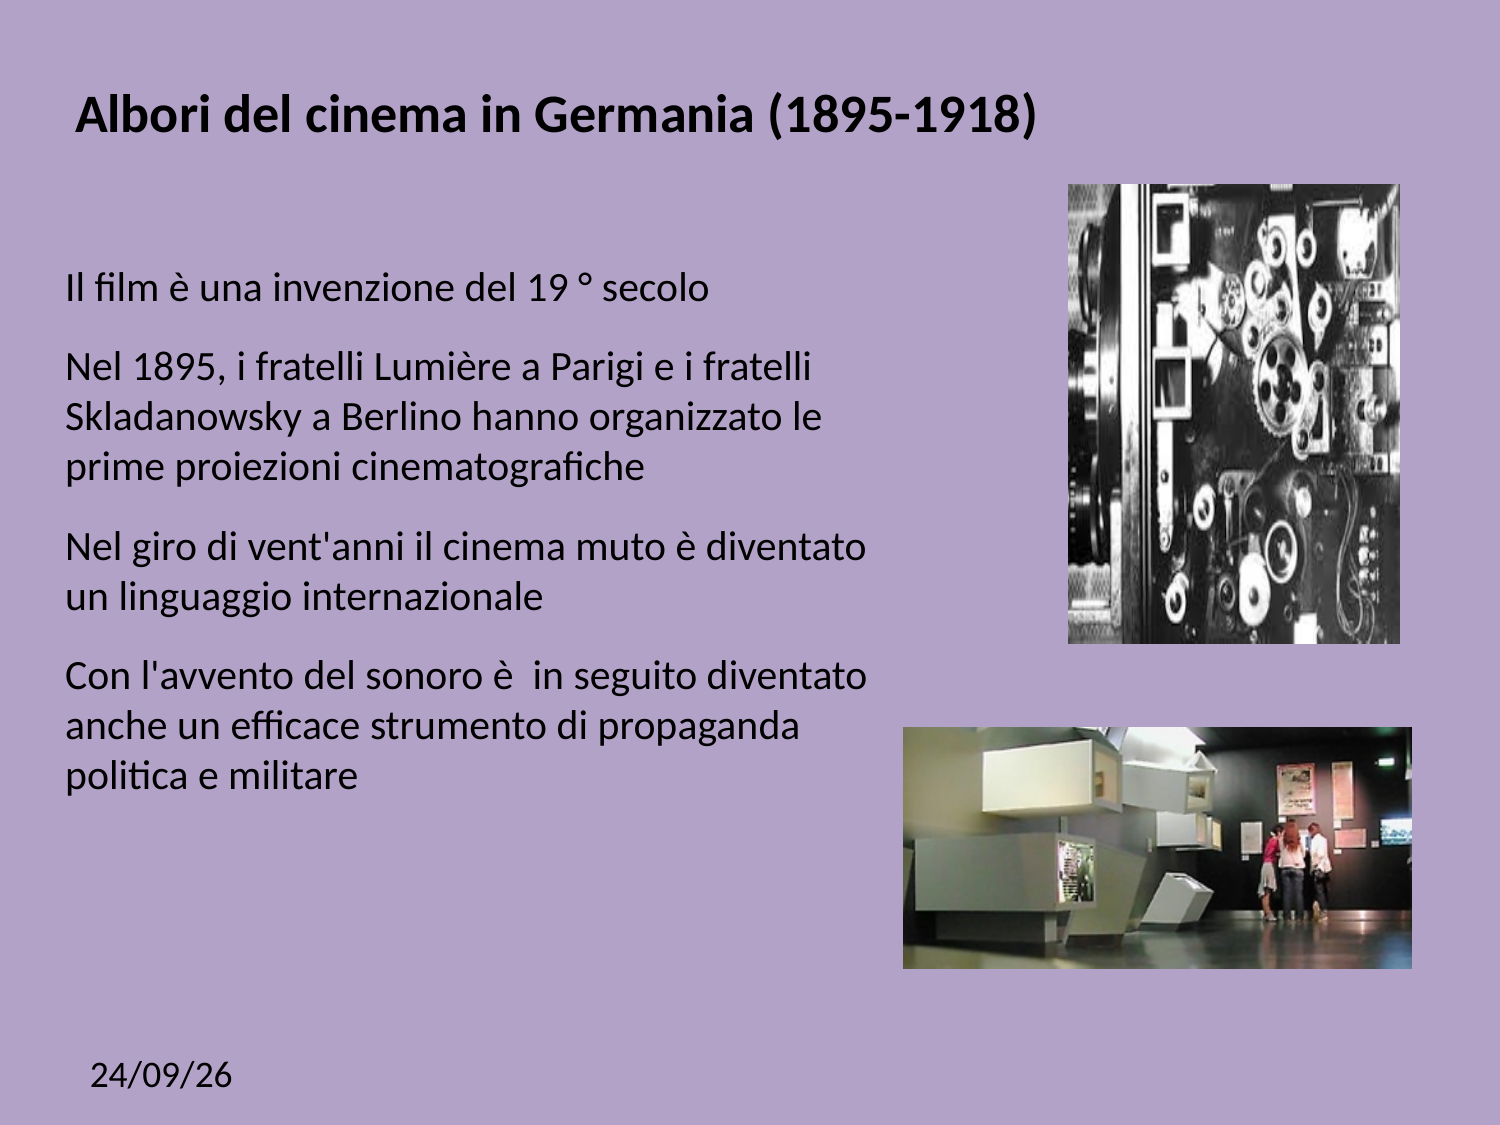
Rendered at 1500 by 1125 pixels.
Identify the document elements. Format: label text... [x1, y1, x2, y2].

picture [903, 727, 1412, 969]
picture [1068, 184, 1400, 644]
title Albori del cinema in Germania (1895-1918) [75, 52, 1425, 226]
subtitle Il film è una invenzione del 19 ° secolo Nel 1895, i fratelli Lumière a Parigi e i fratelli Skladanowsky a Berlino hanno organizzato le prime proiezioni cinematografiche Nel giro di vent'anni il cinema muto è diventato un linguaggio internazionale Con l'avvento del sonoro è in seguito diventato anche un efficace strumento di propaganda politica e militare [65, 153, 906, 929]
text_box 13/11/2015 [75, 1042, 425, 1103]
